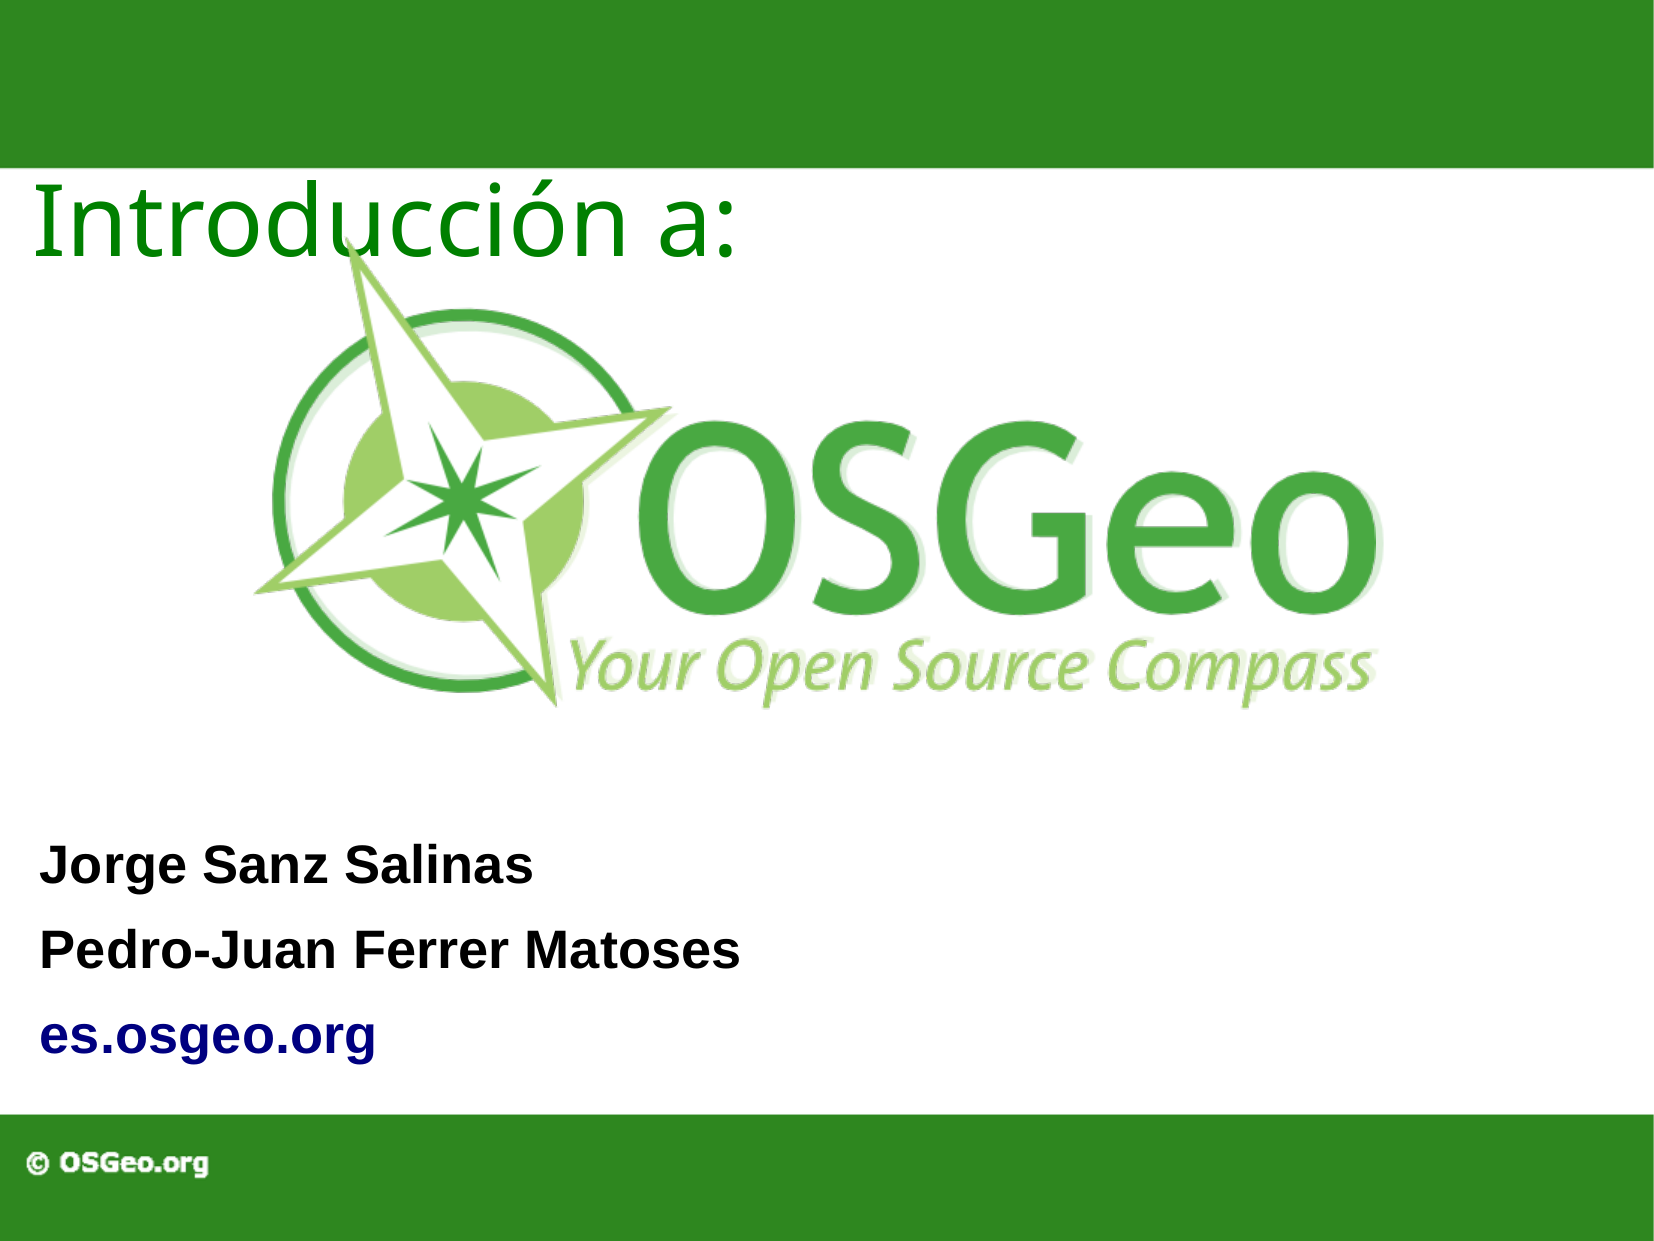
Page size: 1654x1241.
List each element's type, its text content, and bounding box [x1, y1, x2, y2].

text_box Introducción a: [17, 141, 796, 273]
text_box Jorge Sanz Salinas Pedro-Juan Ferrer Matoses es.osgeo.org [24, 826, 1182, 1153]
picture [0, 0, 1654, 1241]
